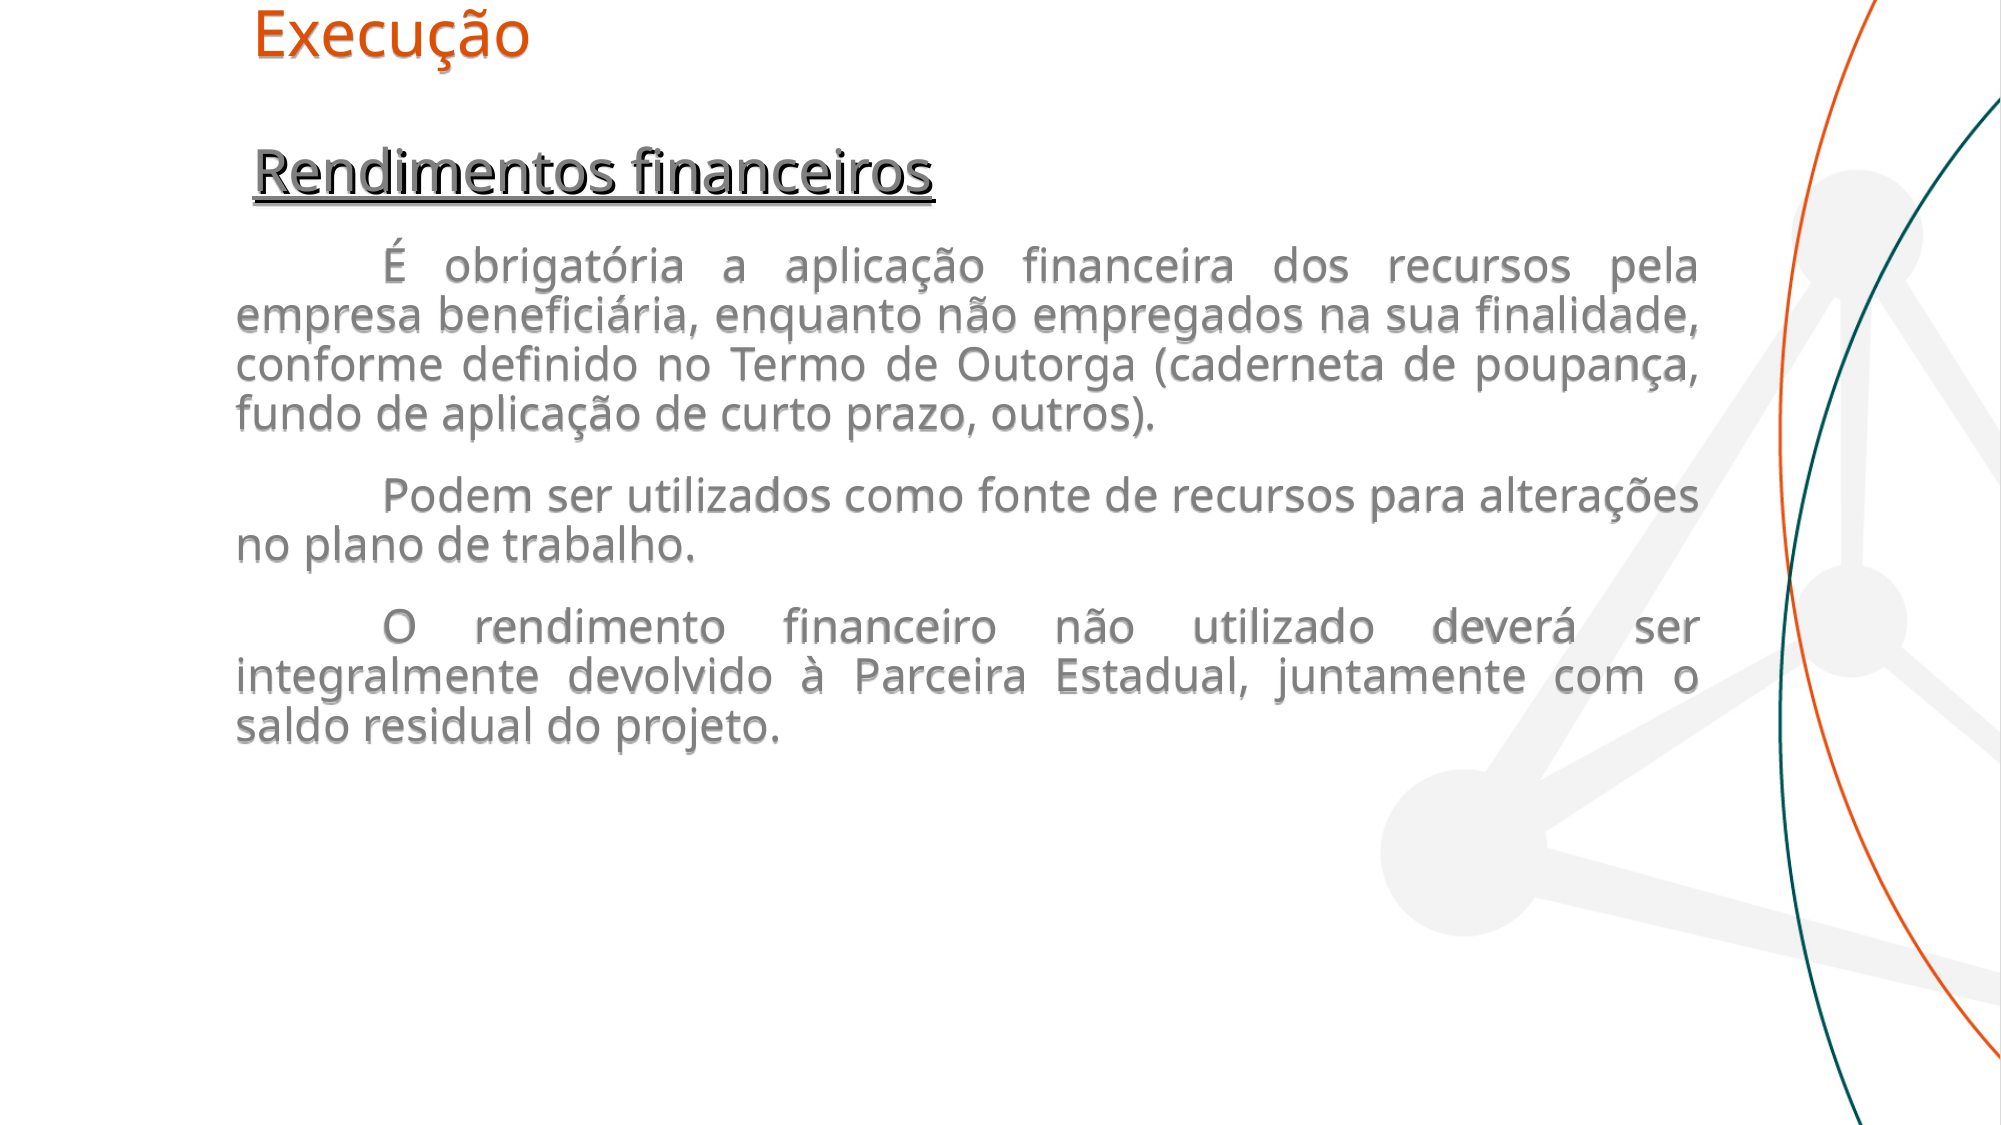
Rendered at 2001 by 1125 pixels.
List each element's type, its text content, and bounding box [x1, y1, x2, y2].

text_box Execução [237, 0, 1250, 155]
text_box É obrigatória a aplicação financeira dos recursos pela empresa beneficiária, enquanto não empregados na sua finalidade, conforme definido no Termo de Outorga (caderneta de poupança, fundo de aplicação de curto prazo, outros). Podem ser utilizados como fonte de recursos para alterações no plano de trabalho. O rendimento financeiro não utilizado deverá ser integralmente devolvido à Parceira Estadual, juntamente com o saldo residual do projeto. [220, 234, 1733, 764]
text_box Rendimentos financeiros [237, 125, 1154, 212]
